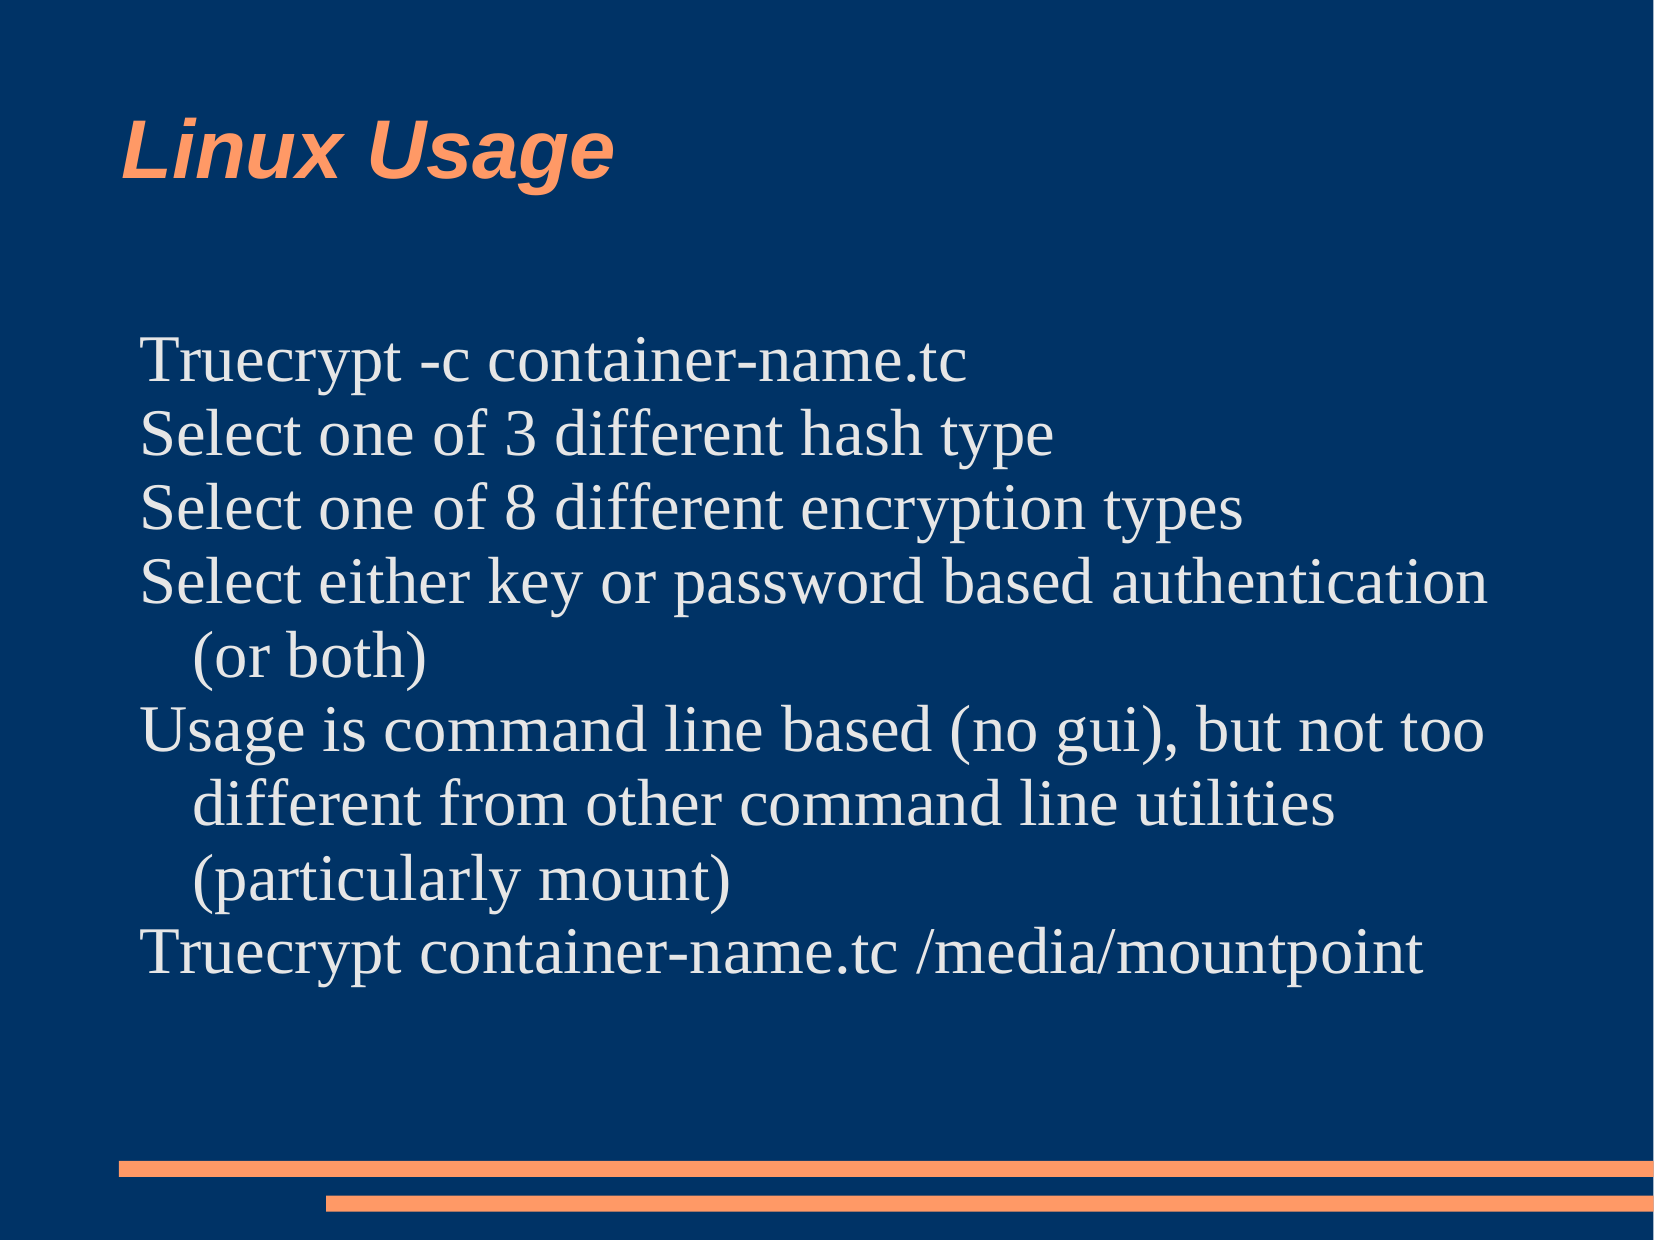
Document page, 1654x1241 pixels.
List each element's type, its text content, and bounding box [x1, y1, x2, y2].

list Truecrypt -c container-name.tc Select one of 3 different hash type Select one of 8 different encryption types Select either key or password based authentication (or both) Usage is command line based (no gui), but not too different from other command line utilities (particularly mount) Truecrypt container-name.tc /media/mountpoint [121, 322, 1561, 1155]
title Linux Usage [121, 46, 1534, 254]
